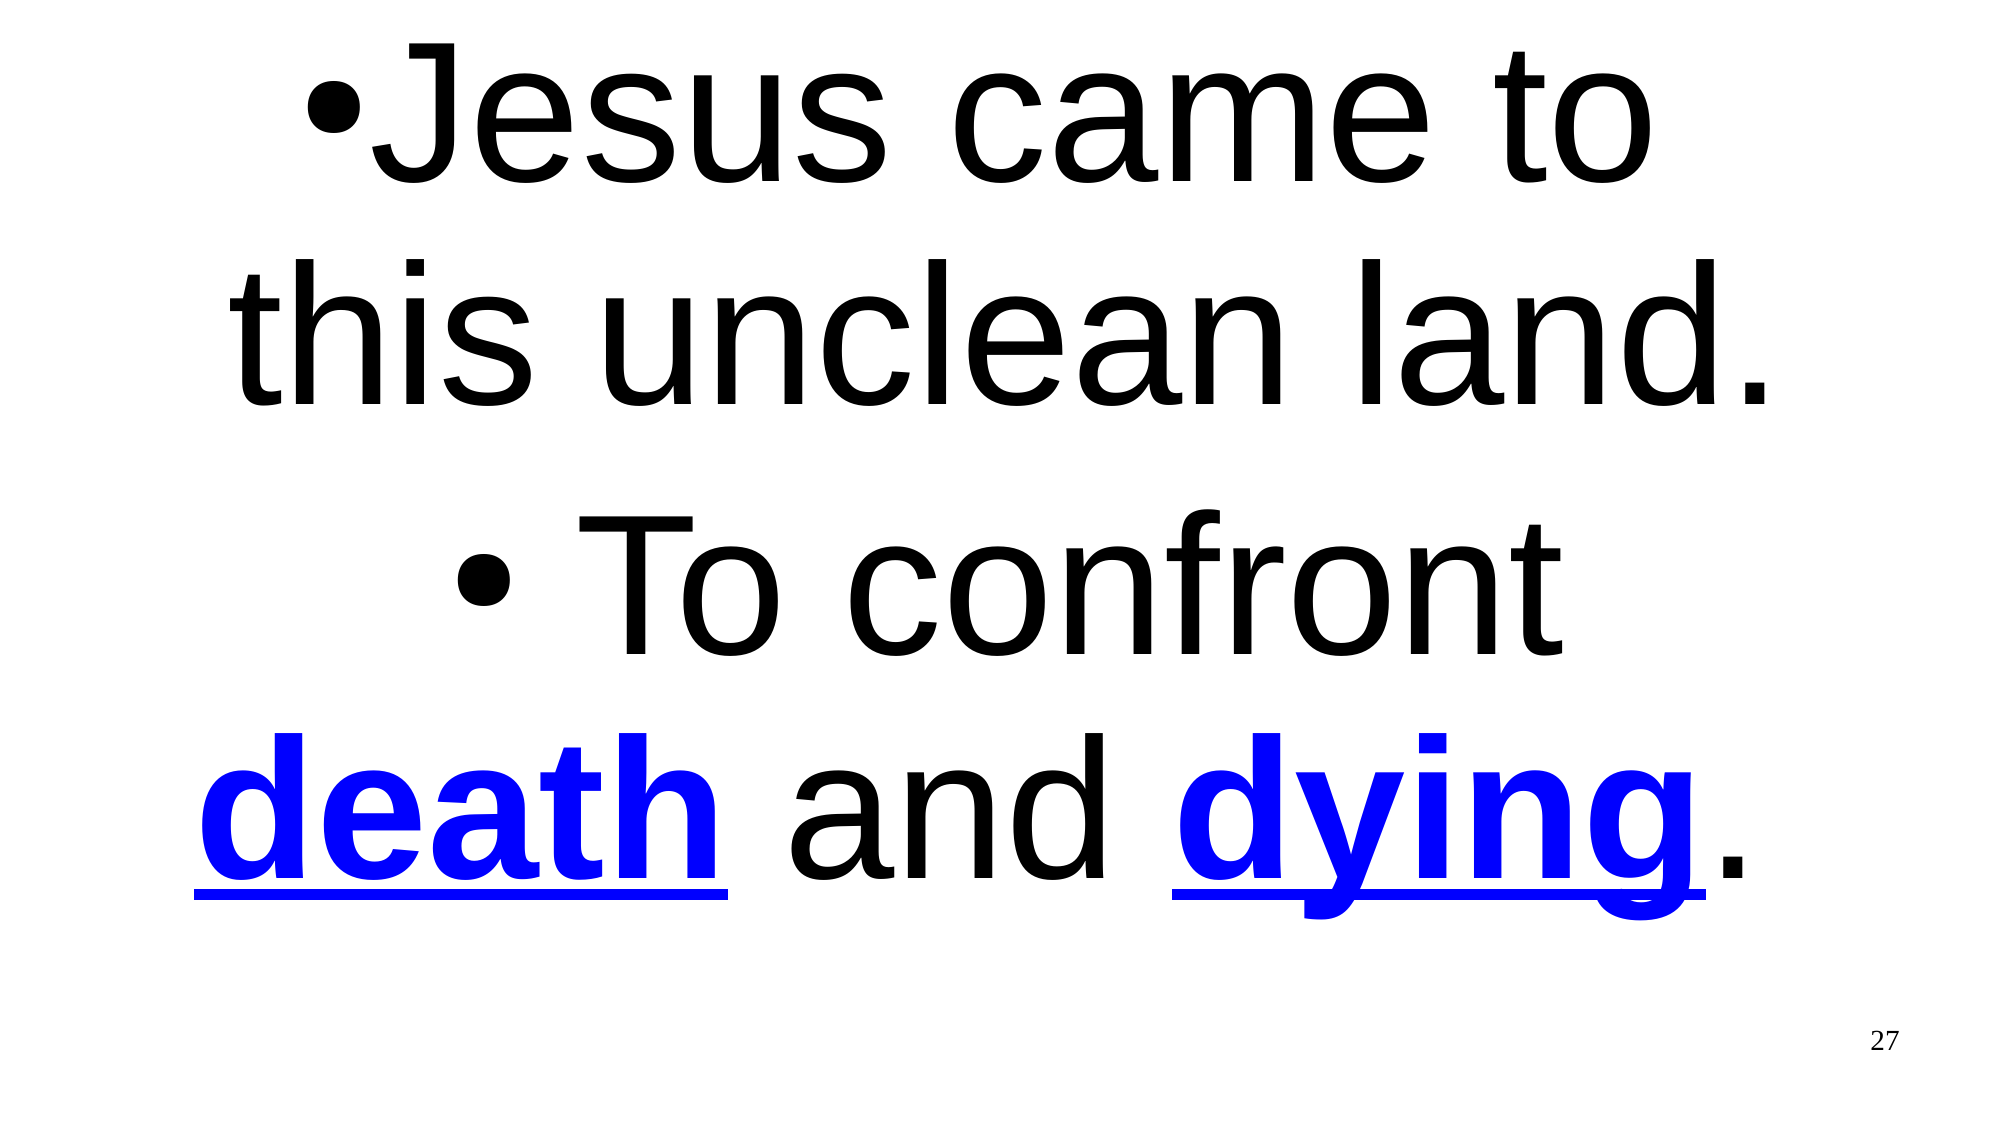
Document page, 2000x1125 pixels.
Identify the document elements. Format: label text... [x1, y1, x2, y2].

list Jesus came to this unclean land. To confront death and dying. [0, 0, 1996, 1123]
